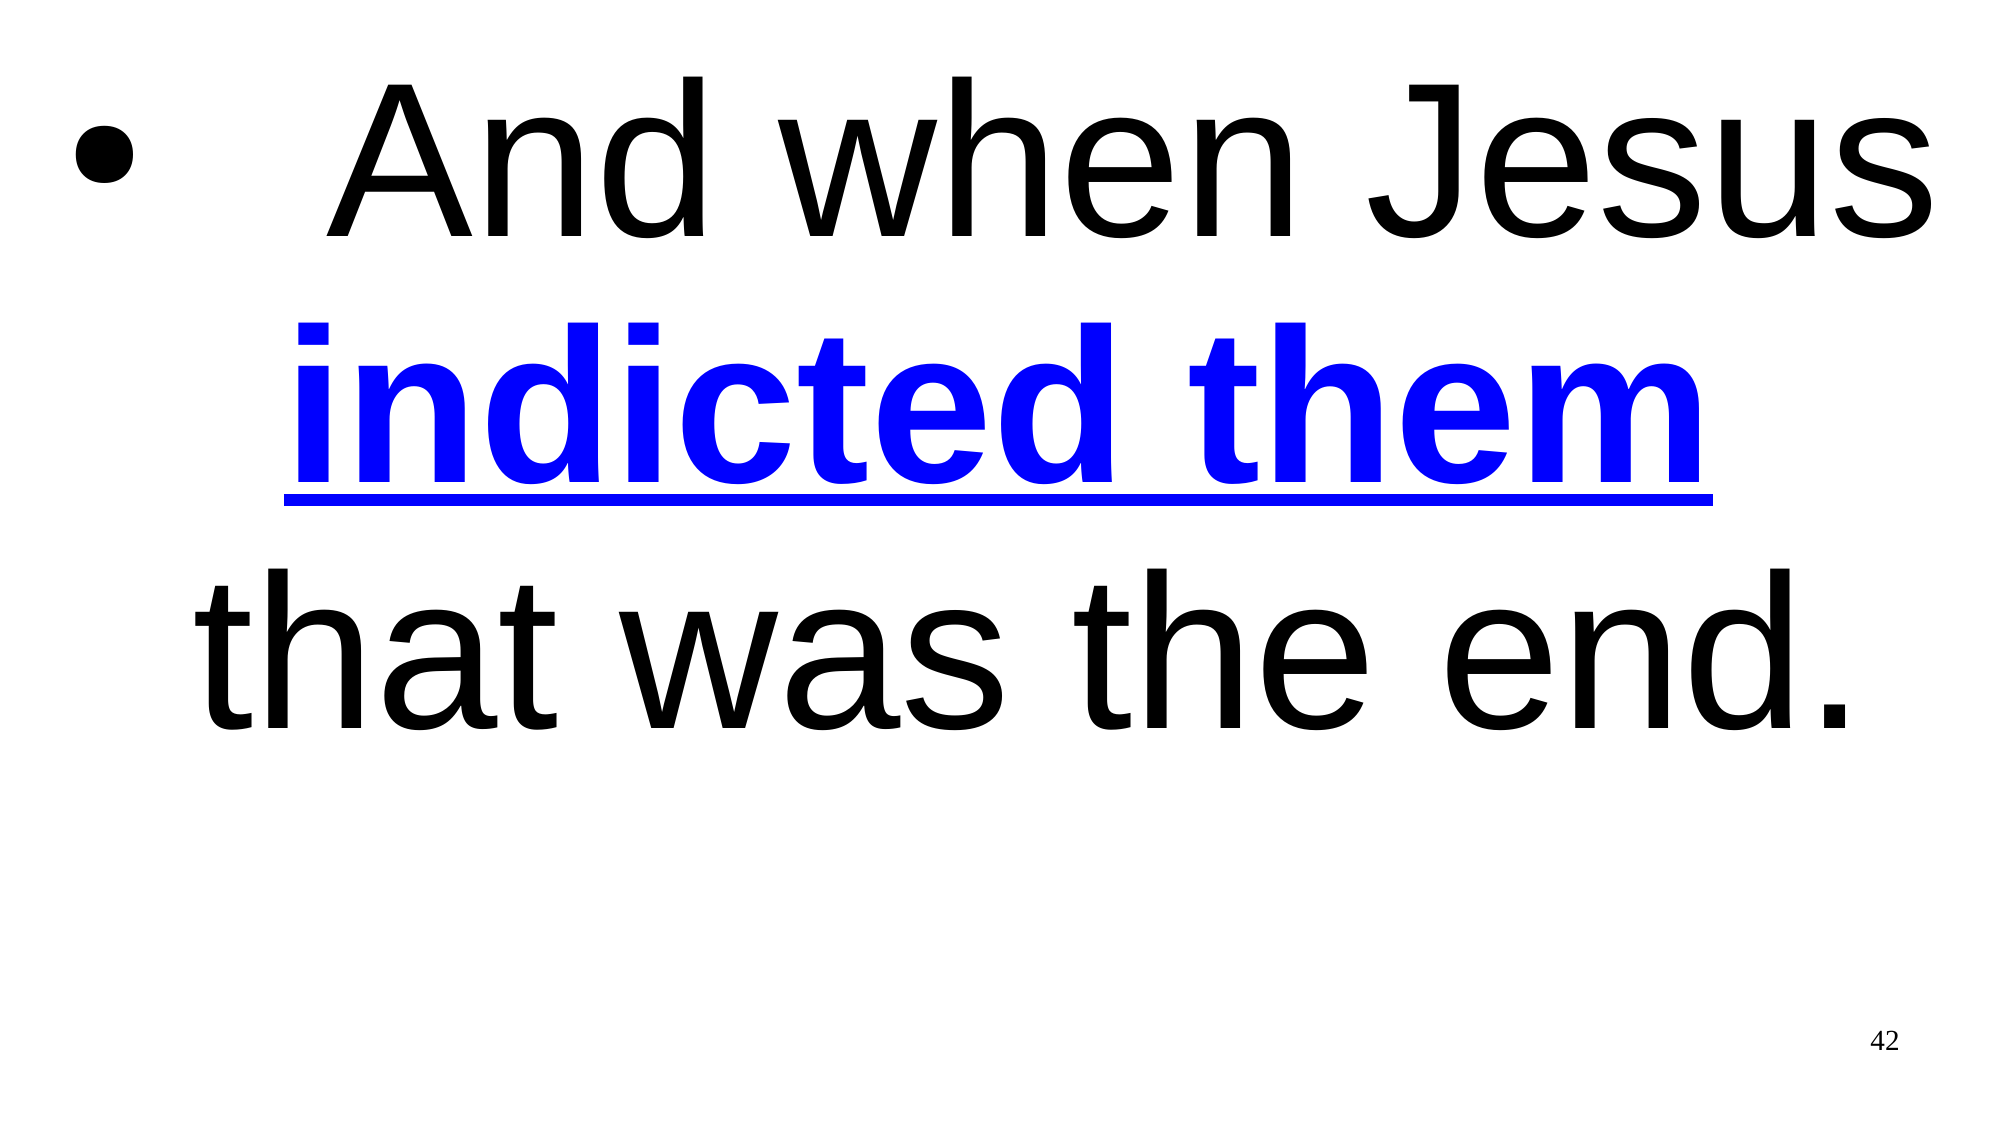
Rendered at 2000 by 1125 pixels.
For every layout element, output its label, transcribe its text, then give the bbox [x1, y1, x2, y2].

list And when Jesus indicted them that was the end. [37, 37, 1951, 1088]
